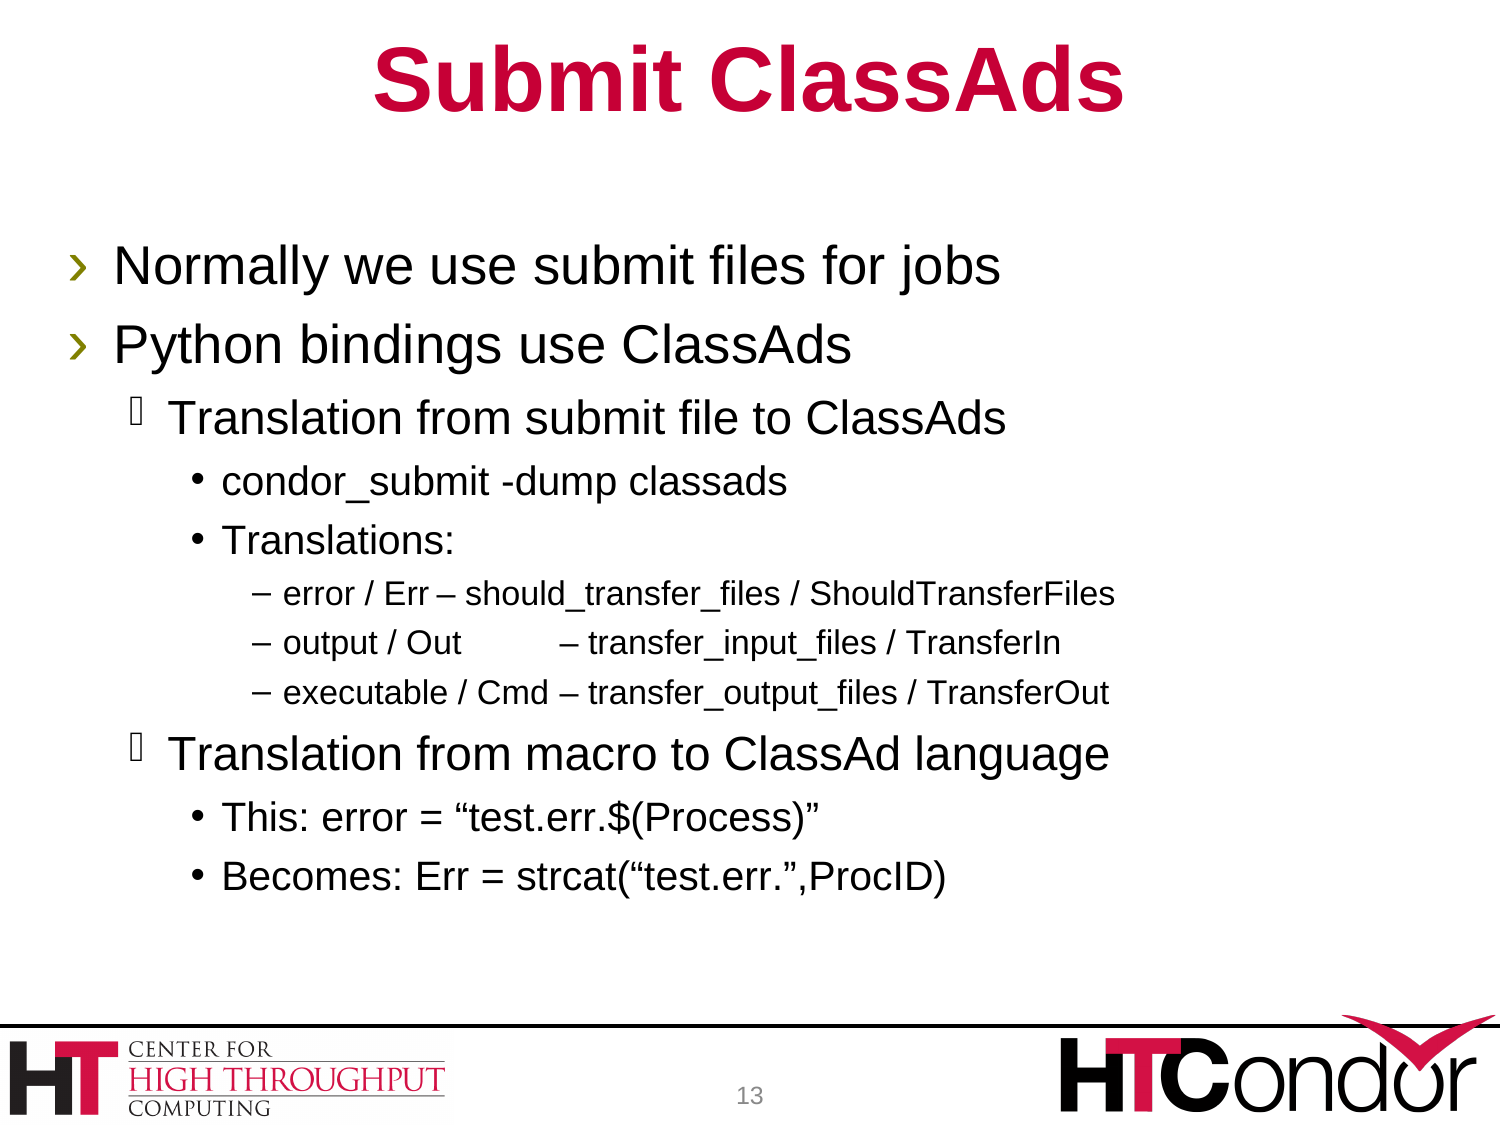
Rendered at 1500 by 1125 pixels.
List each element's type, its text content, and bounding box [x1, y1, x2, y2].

list Normally we use submit files for jobs Python bindings use ClassAds Translation from submit file to ClassAds condor_submit -dump classads Translations: error / Err – should_transfer_files / ShouldTransferFiles output / Out – transfer_input_files / TransferIn executable / Cmd – transfer_output_files / TransferOut Translation from macro to ClassAd language This: error = “test.err.$(Process)” Becomes: Err = strcat(“test.err.”,ProcID) [52, 222, 1431, 916]
title Submit ClassAds [0, 0, 1500, 150]
text_box <number> [575, 1065, 926, 1125]
picture [0, 1029, 454, 1125]
picture [1055, 1014, 1500, 1119]
